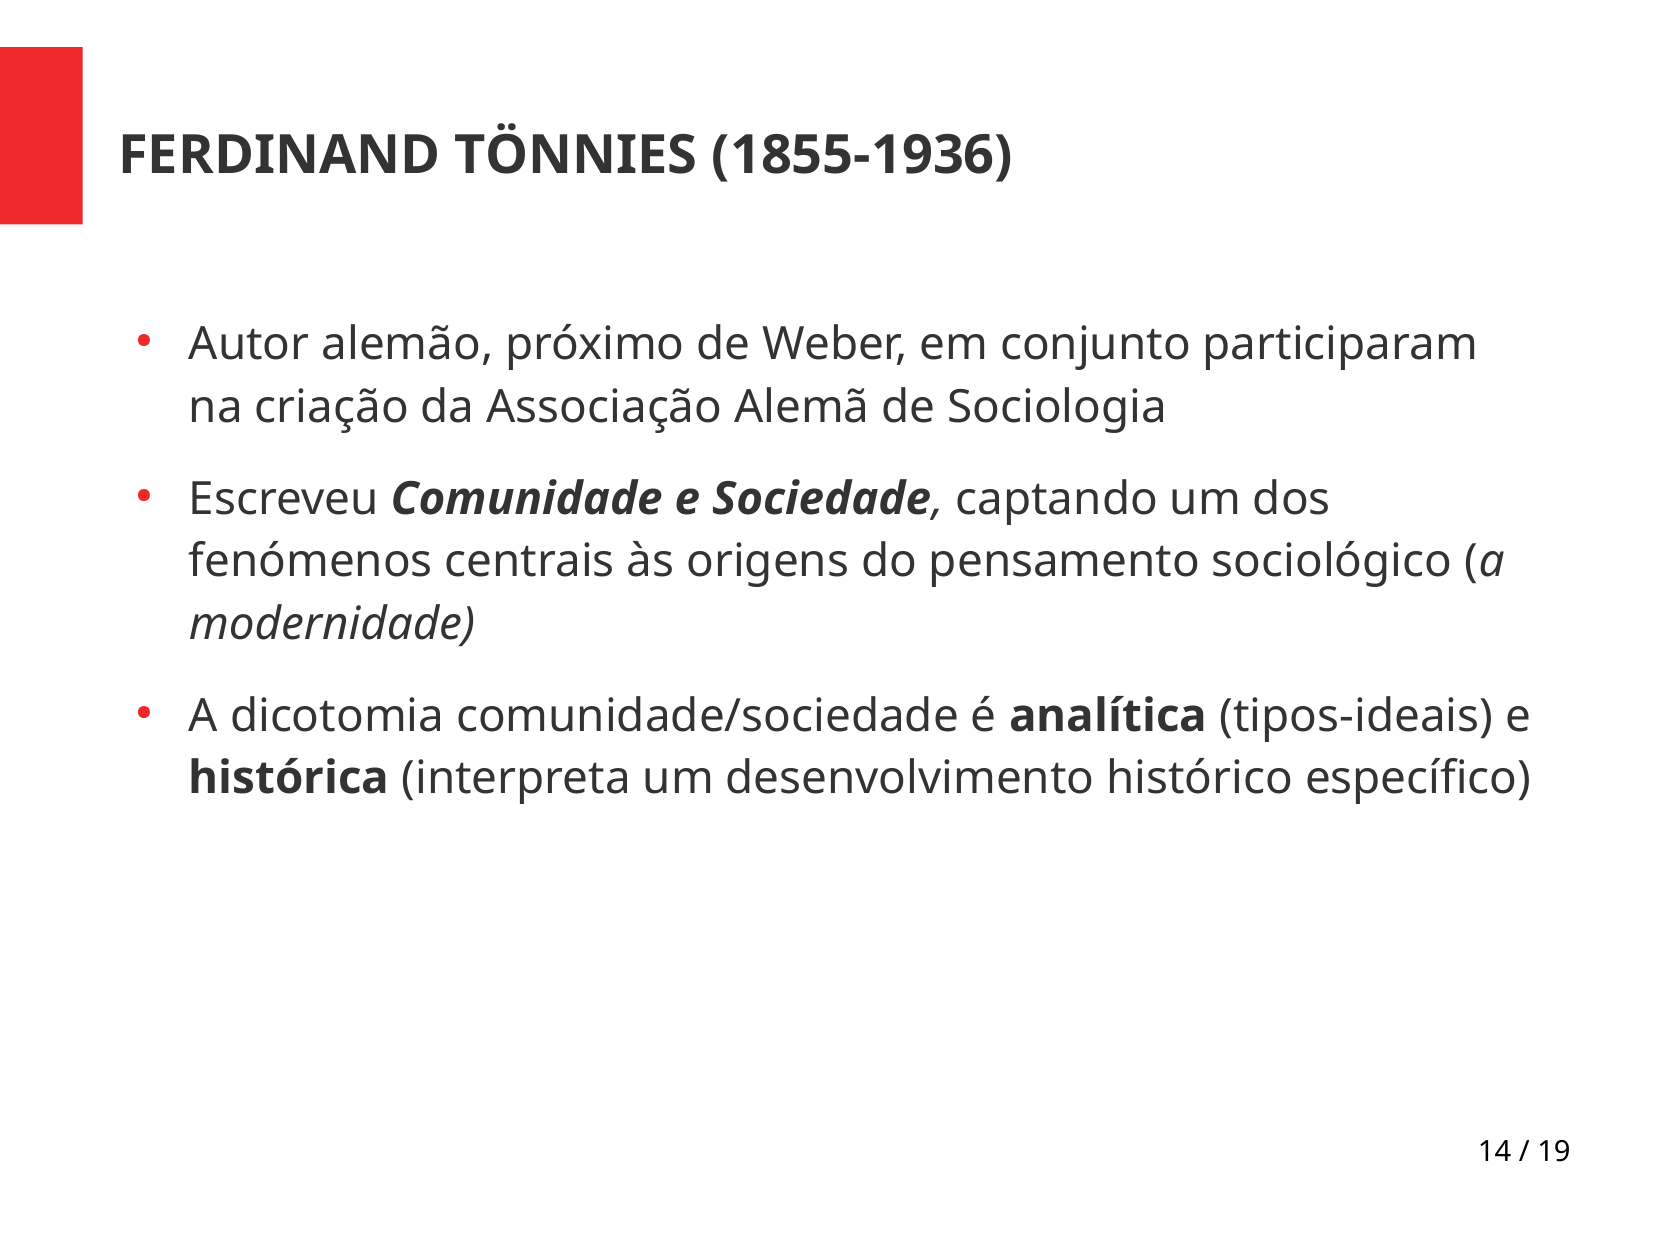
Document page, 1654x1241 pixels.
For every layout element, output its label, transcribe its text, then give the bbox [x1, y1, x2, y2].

list Autor alemão, próximo de Weber, em conjunto participaram na criação da Associação Alemã de Sociologia Escreveu Comunidade e Sociedade, captando um dos fenómenos centrais às origens do pensamento sociológico (a modernidade) A dicotomia comunidade/sociedade é analítica (tipos-ideais) e histórica (interpreta um desenvolvimento histórico específico) [118, 218, 1536, 938]
title FERDINAND TÖNNIES (1855-1936) [118, 49, 1571, 257]
